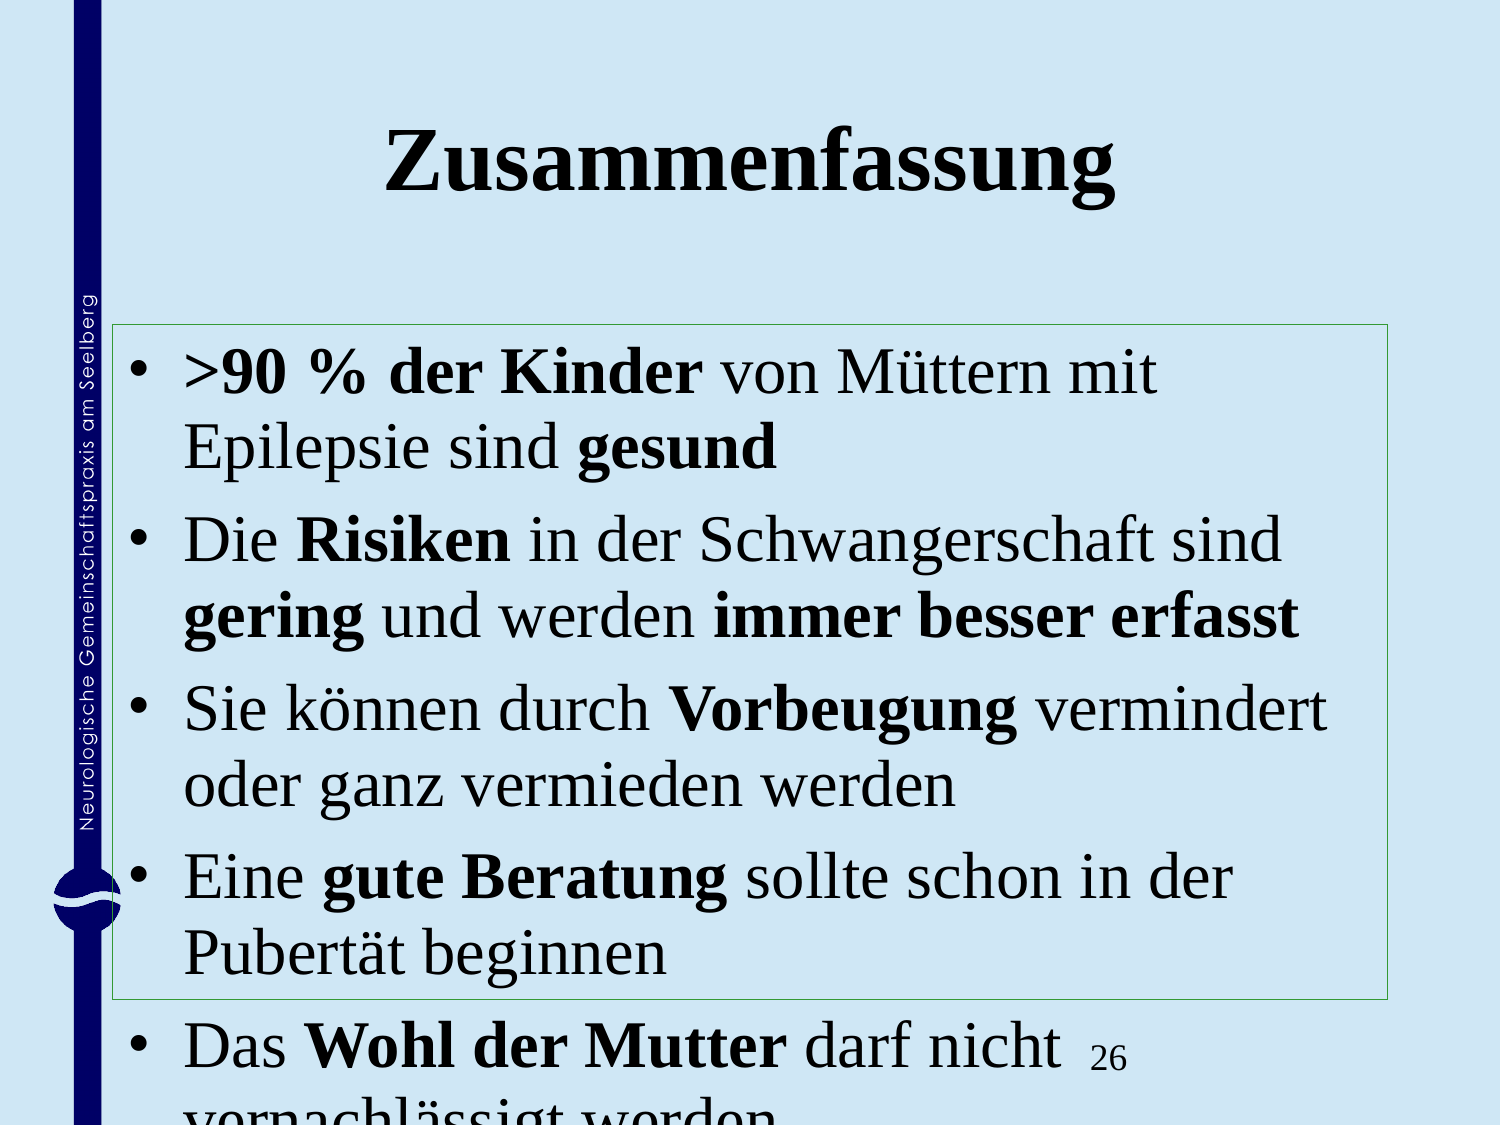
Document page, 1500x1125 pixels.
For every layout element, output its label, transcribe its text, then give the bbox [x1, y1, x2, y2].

title Zusammenfassung [112, 99, 1388, 288]
picture [53, 0, 121, 1125]
list >90 % der Kinder von Müttern mit Epilepsie sind gesund Die Risiken in der Schwangerschaft sind gering und werden immer besser erfasst Sie können durch Vorbeugung vermindert oder ganz vermieden werden Eine gute Beratung sollte schon in der Pubertät beginnen Das Wohl der Mutter darf nicht vernachlässigt werden [112, 324, 1388, 1000]
slide_number <Nummer> [1074, 1025, 1388, 1100]
